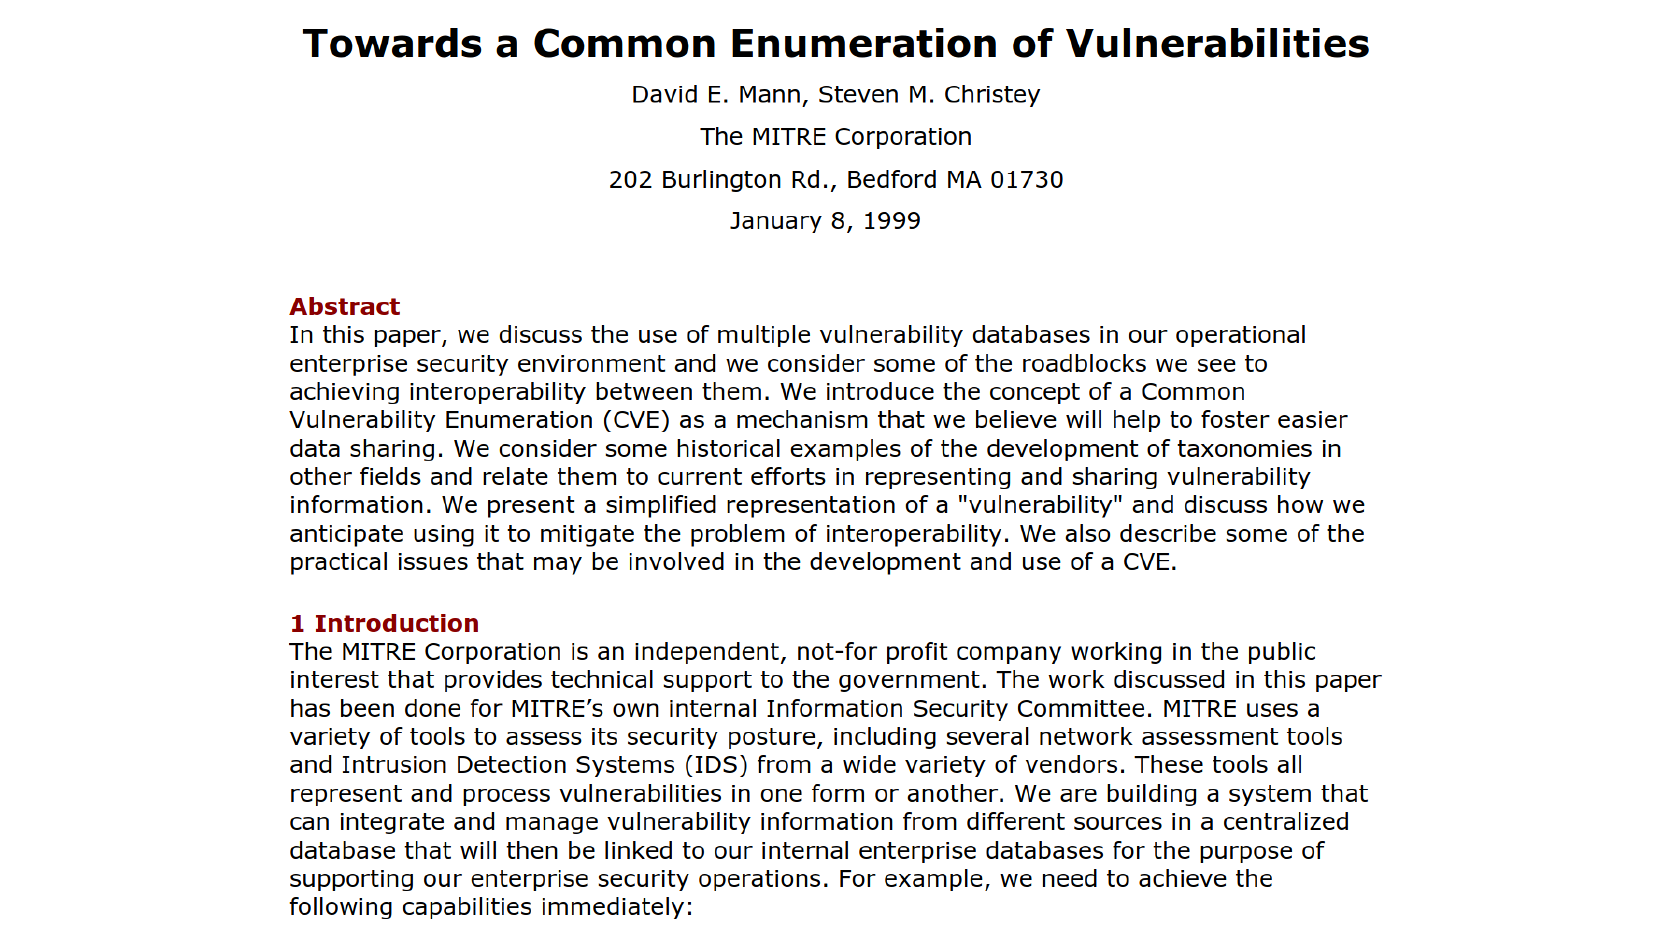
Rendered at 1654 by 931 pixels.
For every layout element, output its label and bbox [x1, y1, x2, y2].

picture [246, 2, 1413, 931]
